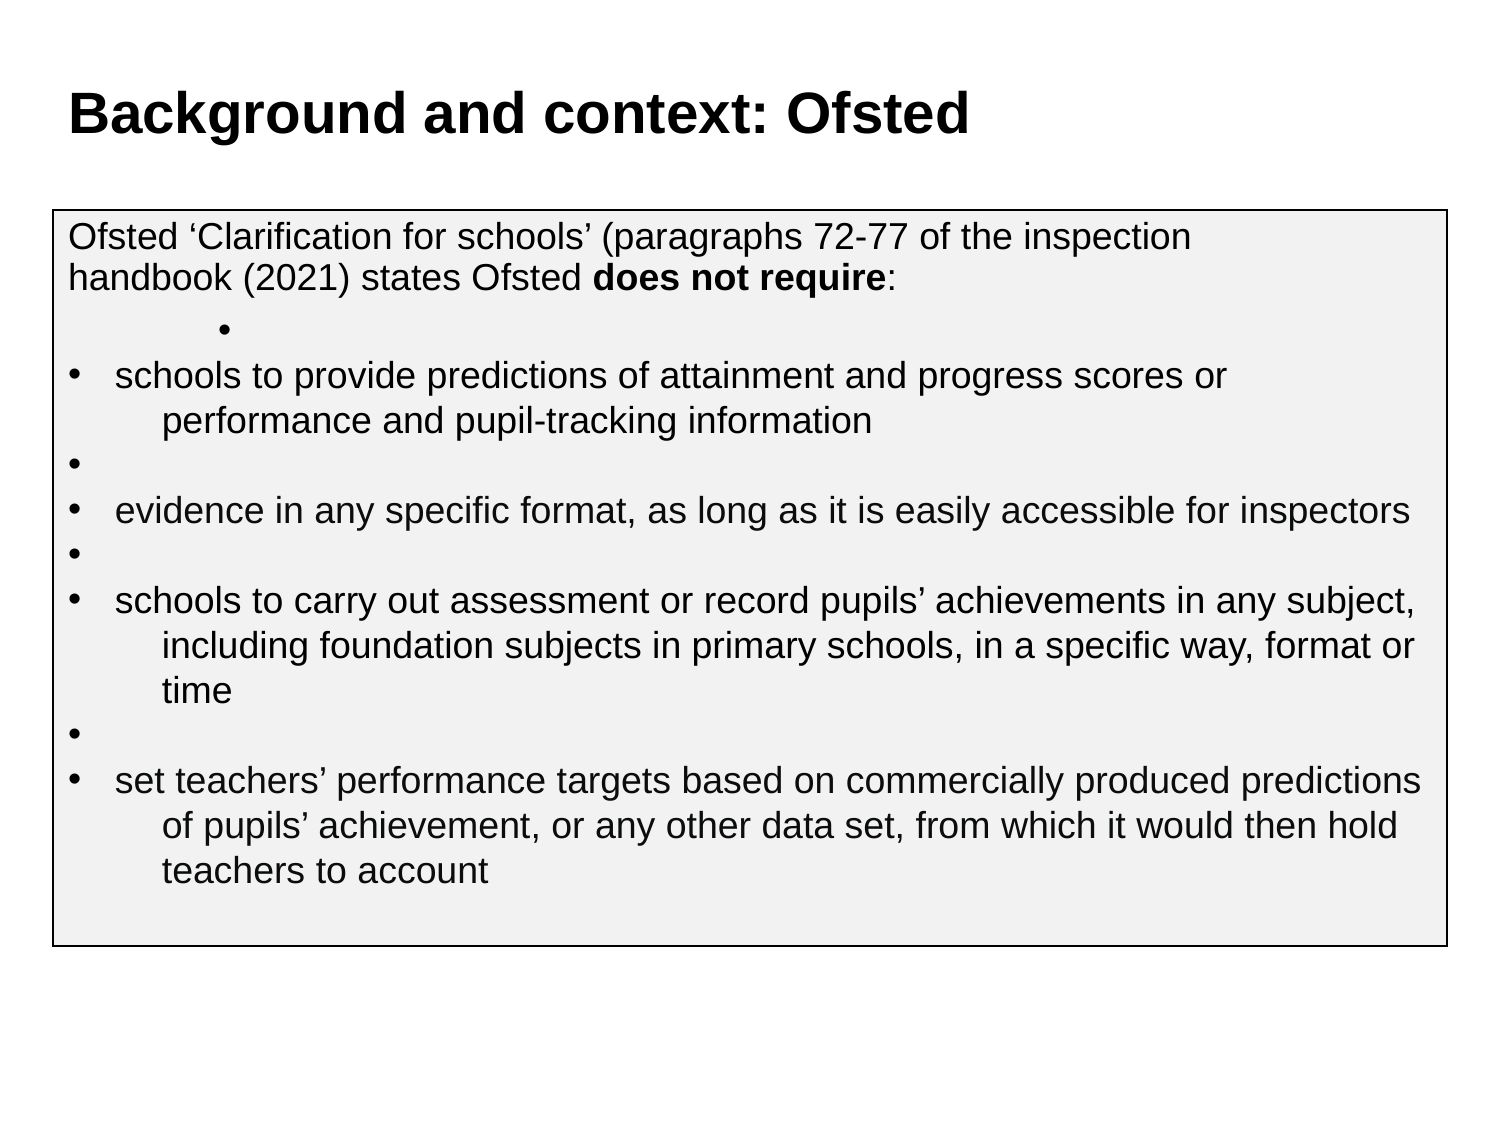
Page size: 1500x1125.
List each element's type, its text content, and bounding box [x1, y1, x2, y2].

text_box Ofsted ‘Clarification for schools’ (paragraphs 72-77 of the inspection handbook (2021) states Ofsted does not require:​ schools to provide predictions of attainment and progress scores or performance and pupil-tracking information evidence in any specific format, as long as it is easily accessible for inspectors schools to carry out assessment or record pupils’ achievements in any subject, including foundation subjects in primary schools, in a specific way, format or time set teachers’ performance targets based on commercially produced predictions of pupils’ achievement, or any other data set, from which it would then hold teachers to account [53, 209, 1447, 946]
title Background and context: Ofsted [53, 52, 1436, 168]
